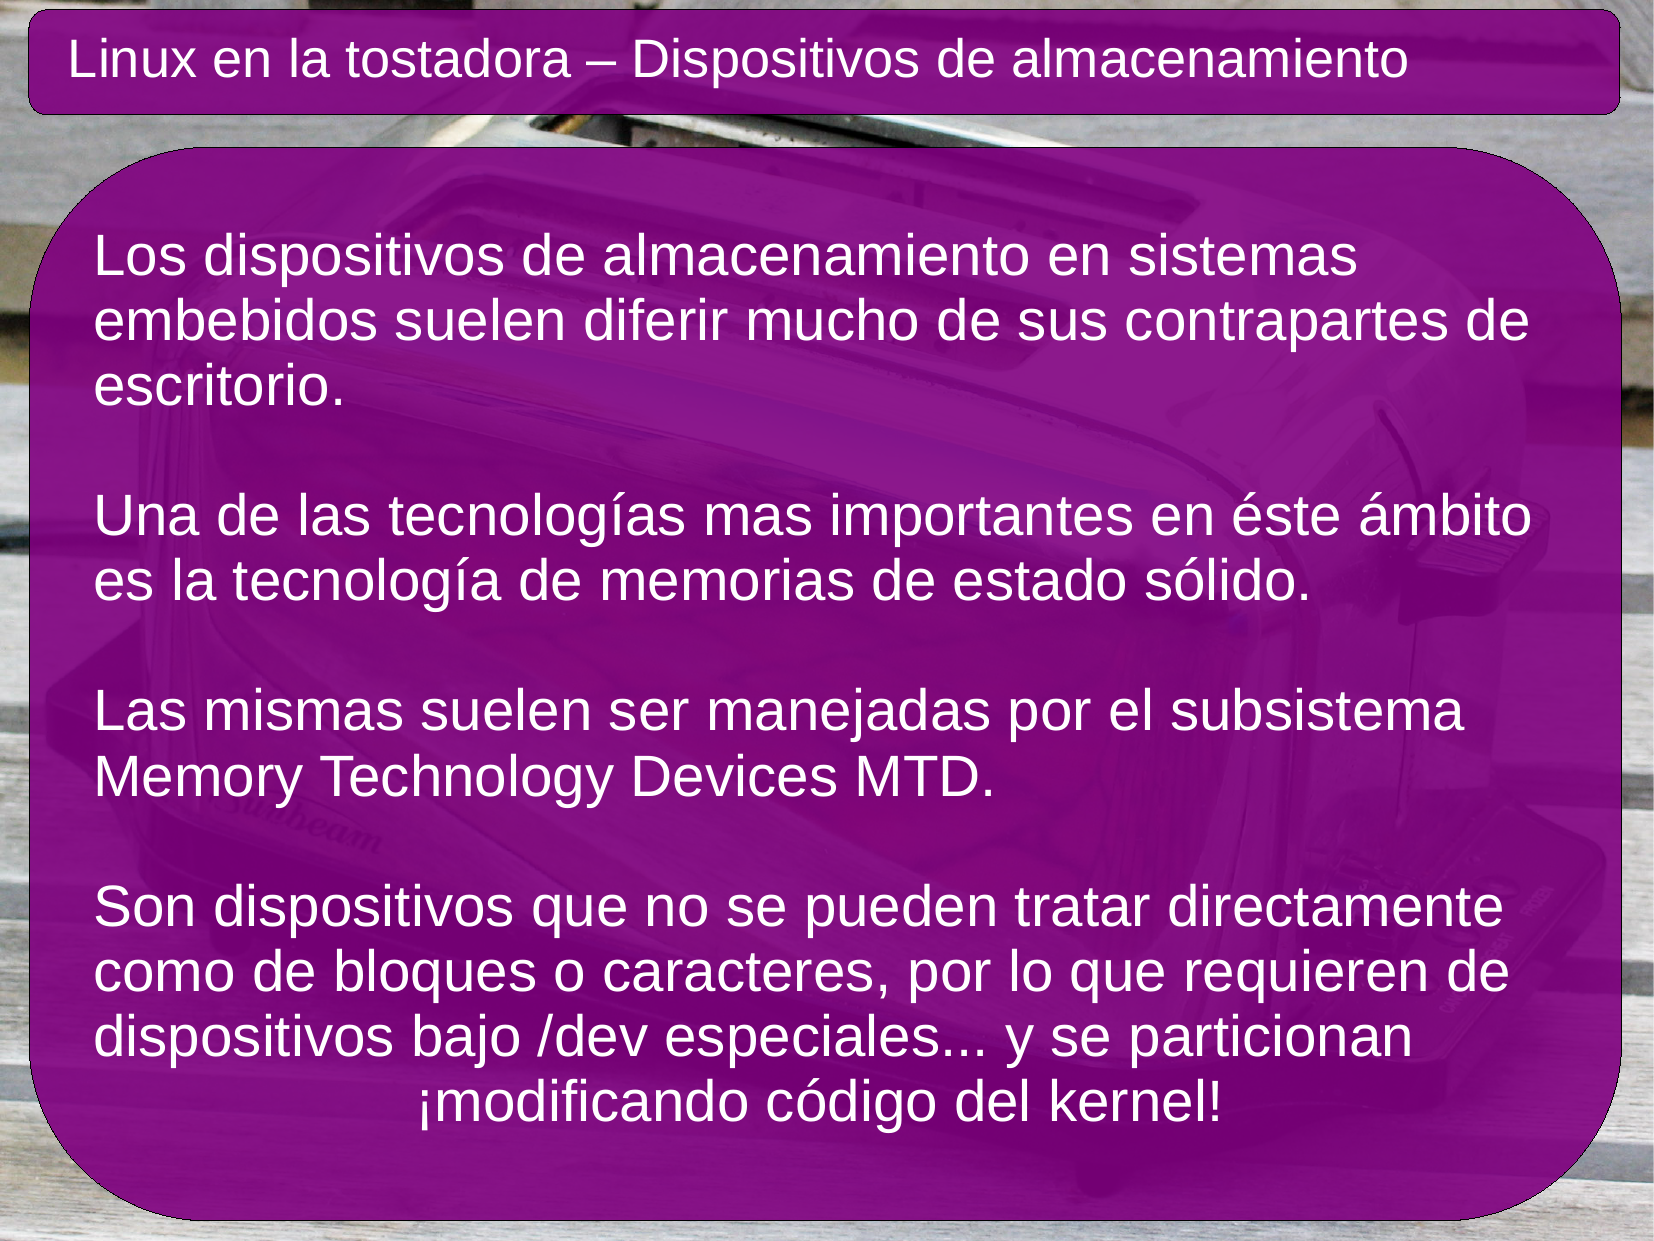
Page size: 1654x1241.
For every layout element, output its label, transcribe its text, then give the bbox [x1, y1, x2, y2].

text_box [29, 147, 1622, 1221]
text_box Los dispositivos de almacenamiento en sistemas embebidos suelen diferir mucho de sus contrapartes de escritorio. Una de las tecnologías mas importantes en éste ámbito es la tecnología de memorias de estado sólido. Las mismas suelen ser manejadas por el subsistema Memory Technology Devices MTD. Son dispositivos que no se pueden tratar directamente como de bloques o caracteres, por lo que requieren de dispositivos bajo /dev especiales... y se particionan ¡modificando código del kernel! [78, 215, 1562, 1141]
text_box [28, 9, 1621, 115]
picture [0, 0, 1654, 1241]
text_box Linux en la tostadora – Dispositivos de almacenamiento [53, 20, 1572, 97]
